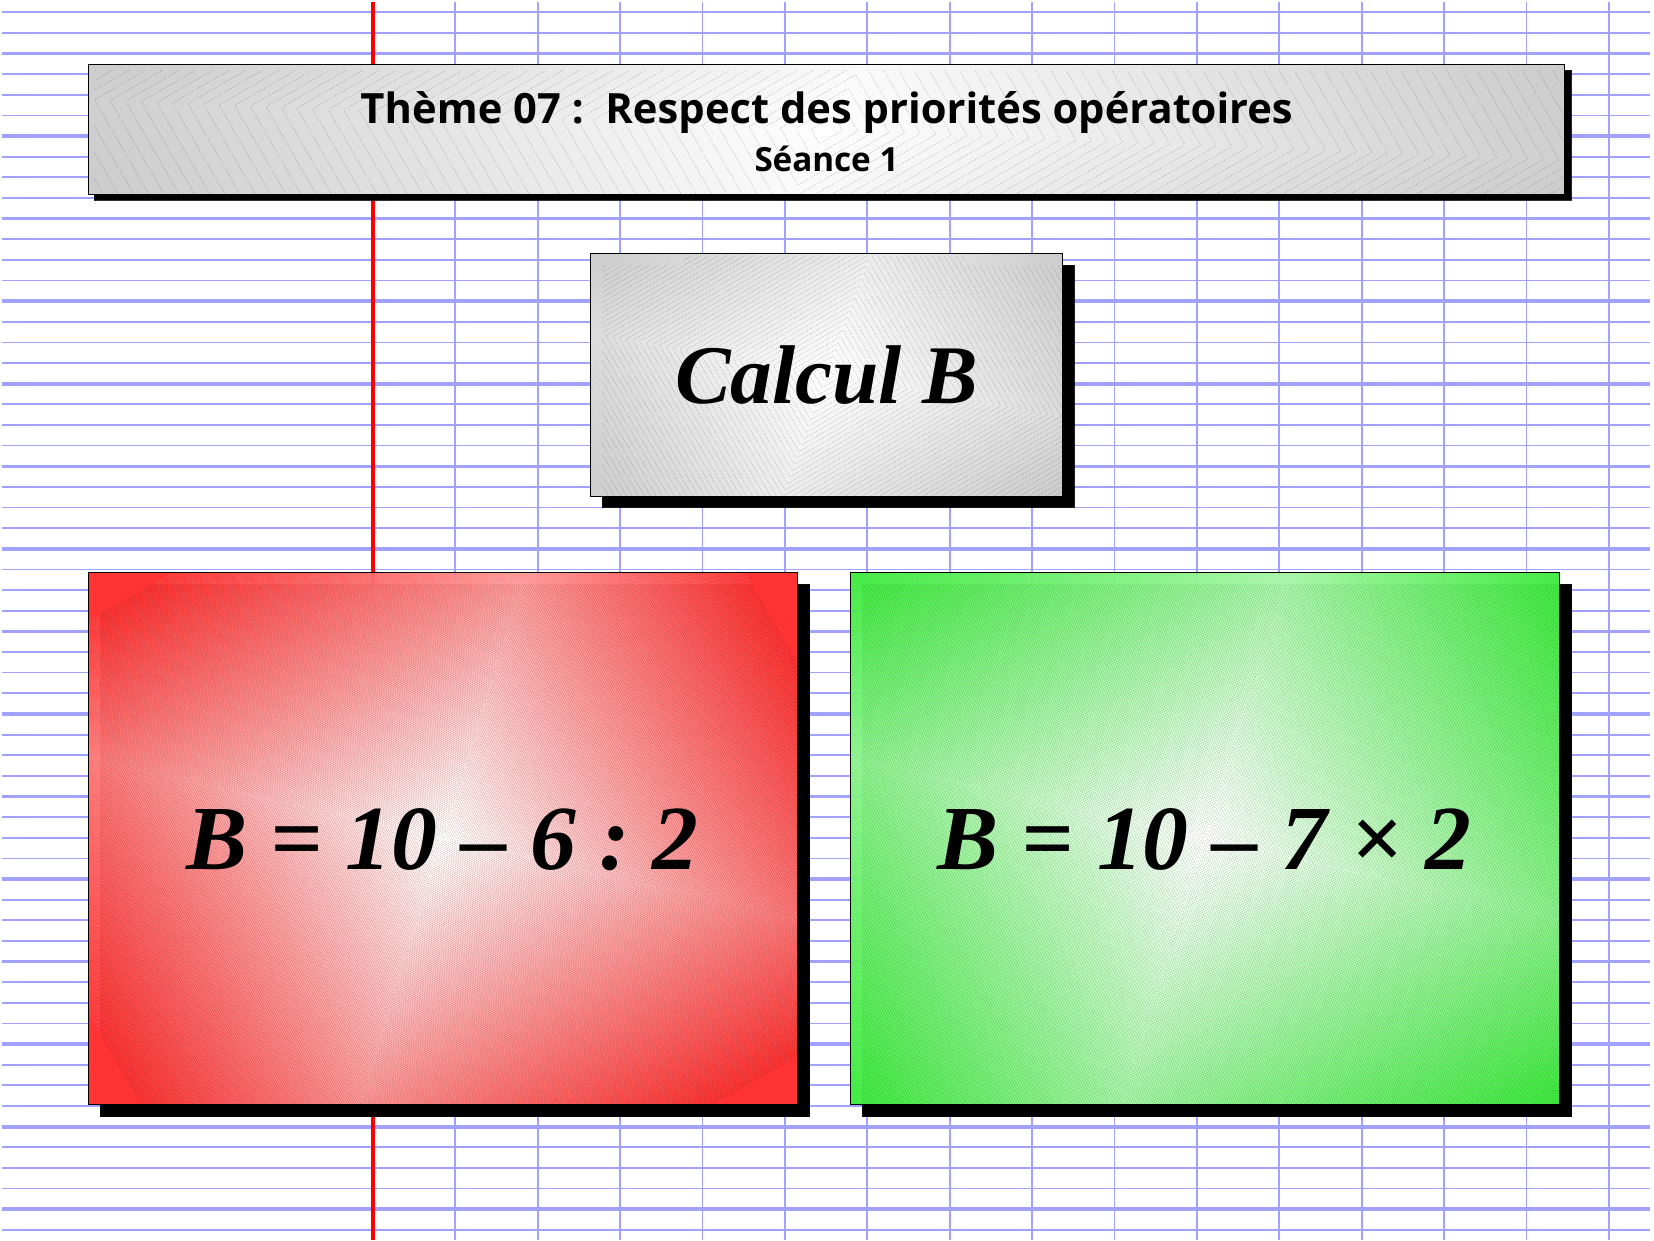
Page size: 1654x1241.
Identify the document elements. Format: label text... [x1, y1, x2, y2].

text_box B = 10 – 7 × 2 [850, 572, 1560, 1105]
text_box Thème 07 : Respect des priorités opératoires Séance 1 [88, 64, 1565, 195]
text_box B = 10 – 6 : 2 [88, 572, 798, 1105]
text_box Calcul B [590, 253, 1063, 497]
picture [0, 0, 1654, 1241]
